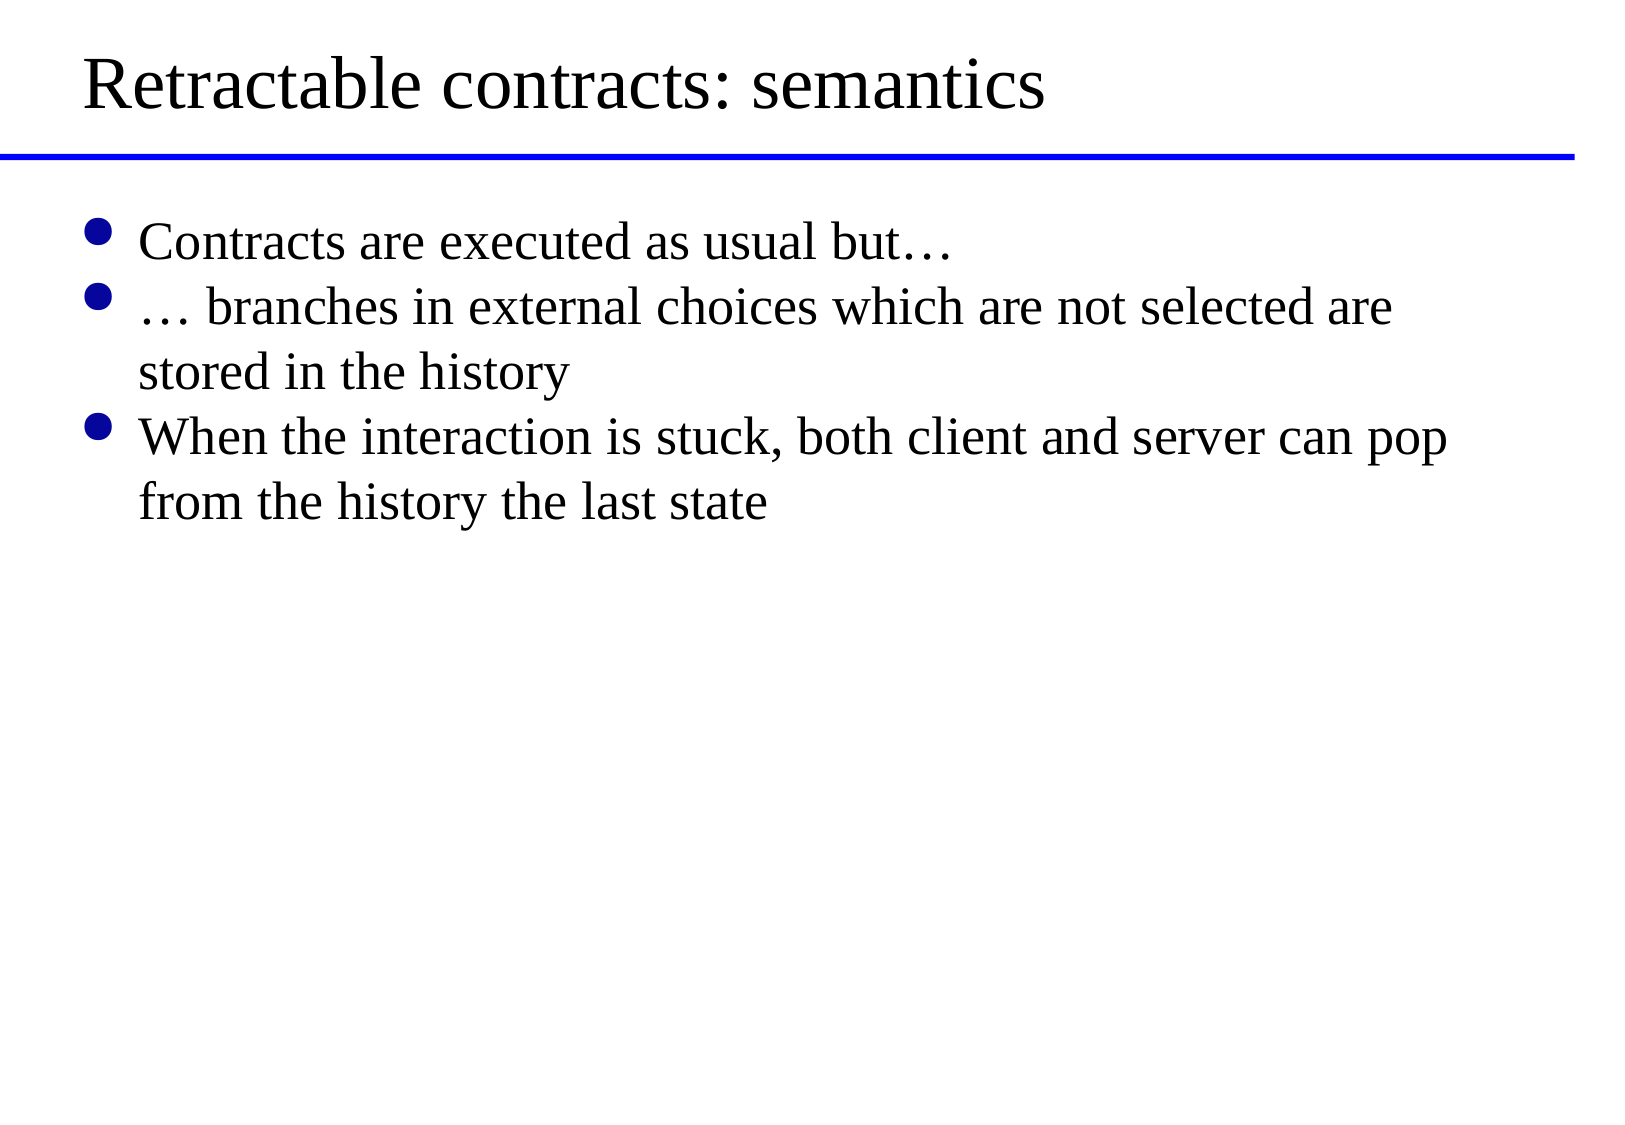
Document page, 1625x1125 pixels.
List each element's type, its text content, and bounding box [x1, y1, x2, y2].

text_box Retractable contracts: semantics [67, 27, 1544, 131]
text_box Contracts are executed as usual but… … branches in external choices which are not selected are stored in the history When the interaction is stuck, both client and server can pop from the history the last state [67, 198, 1478, 1061]
